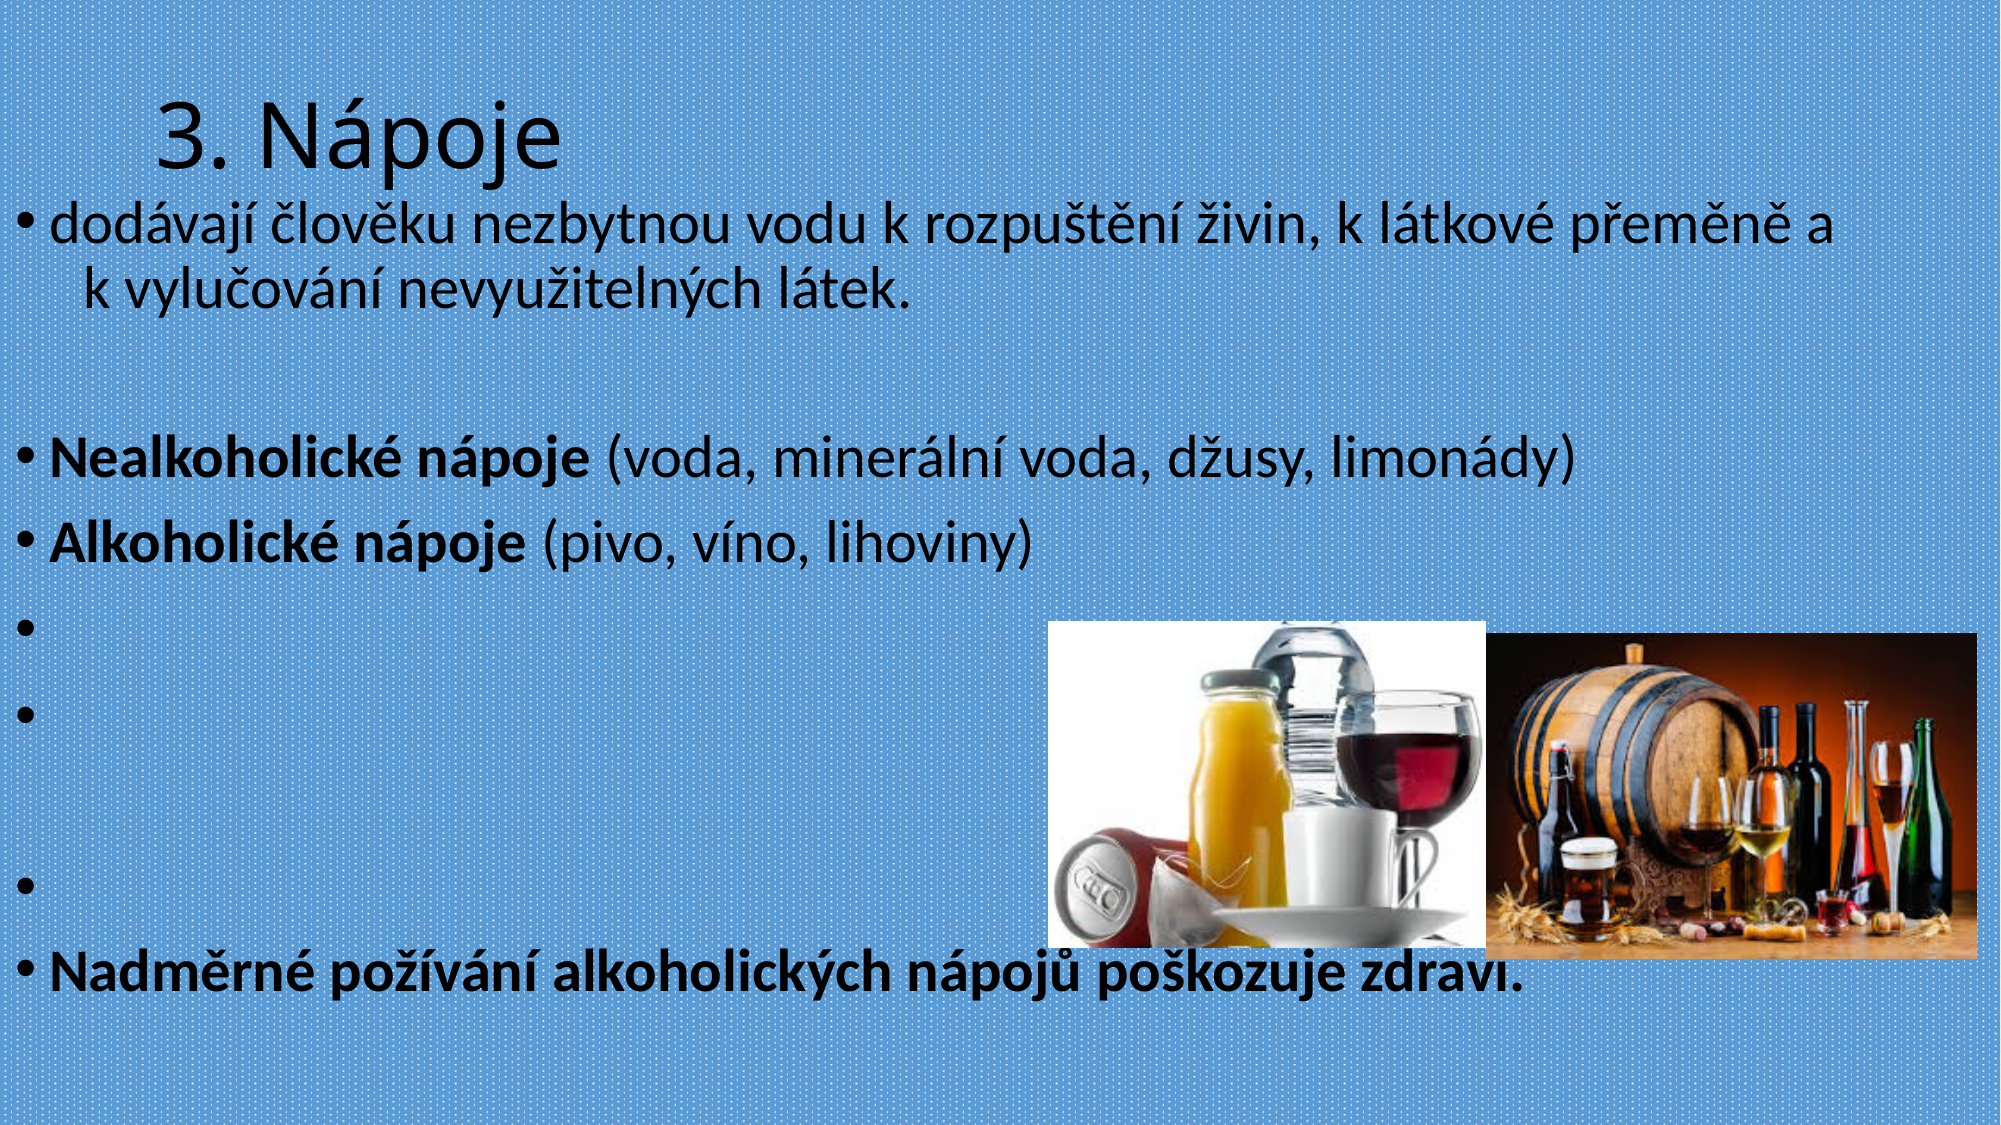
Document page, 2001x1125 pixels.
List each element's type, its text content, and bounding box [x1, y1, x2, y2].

list dodávají člověku nezbytnou vodu k rozpuštění živin, k látkové přeměně a k vylučování nevyužitelných látek. Nealkoholické nápoje (voda, minerální voda, džusy, limonády) Alkoholické nápoje (pivo, víno, lihoviny) Nadměrné požívání alkoholických nápojů poškozuje zdraví. [0, 183, 1863, 1014]
title 3. Nápoje [140, 0, 1863, 183]
picture [1048, 621, 1977, 960]
